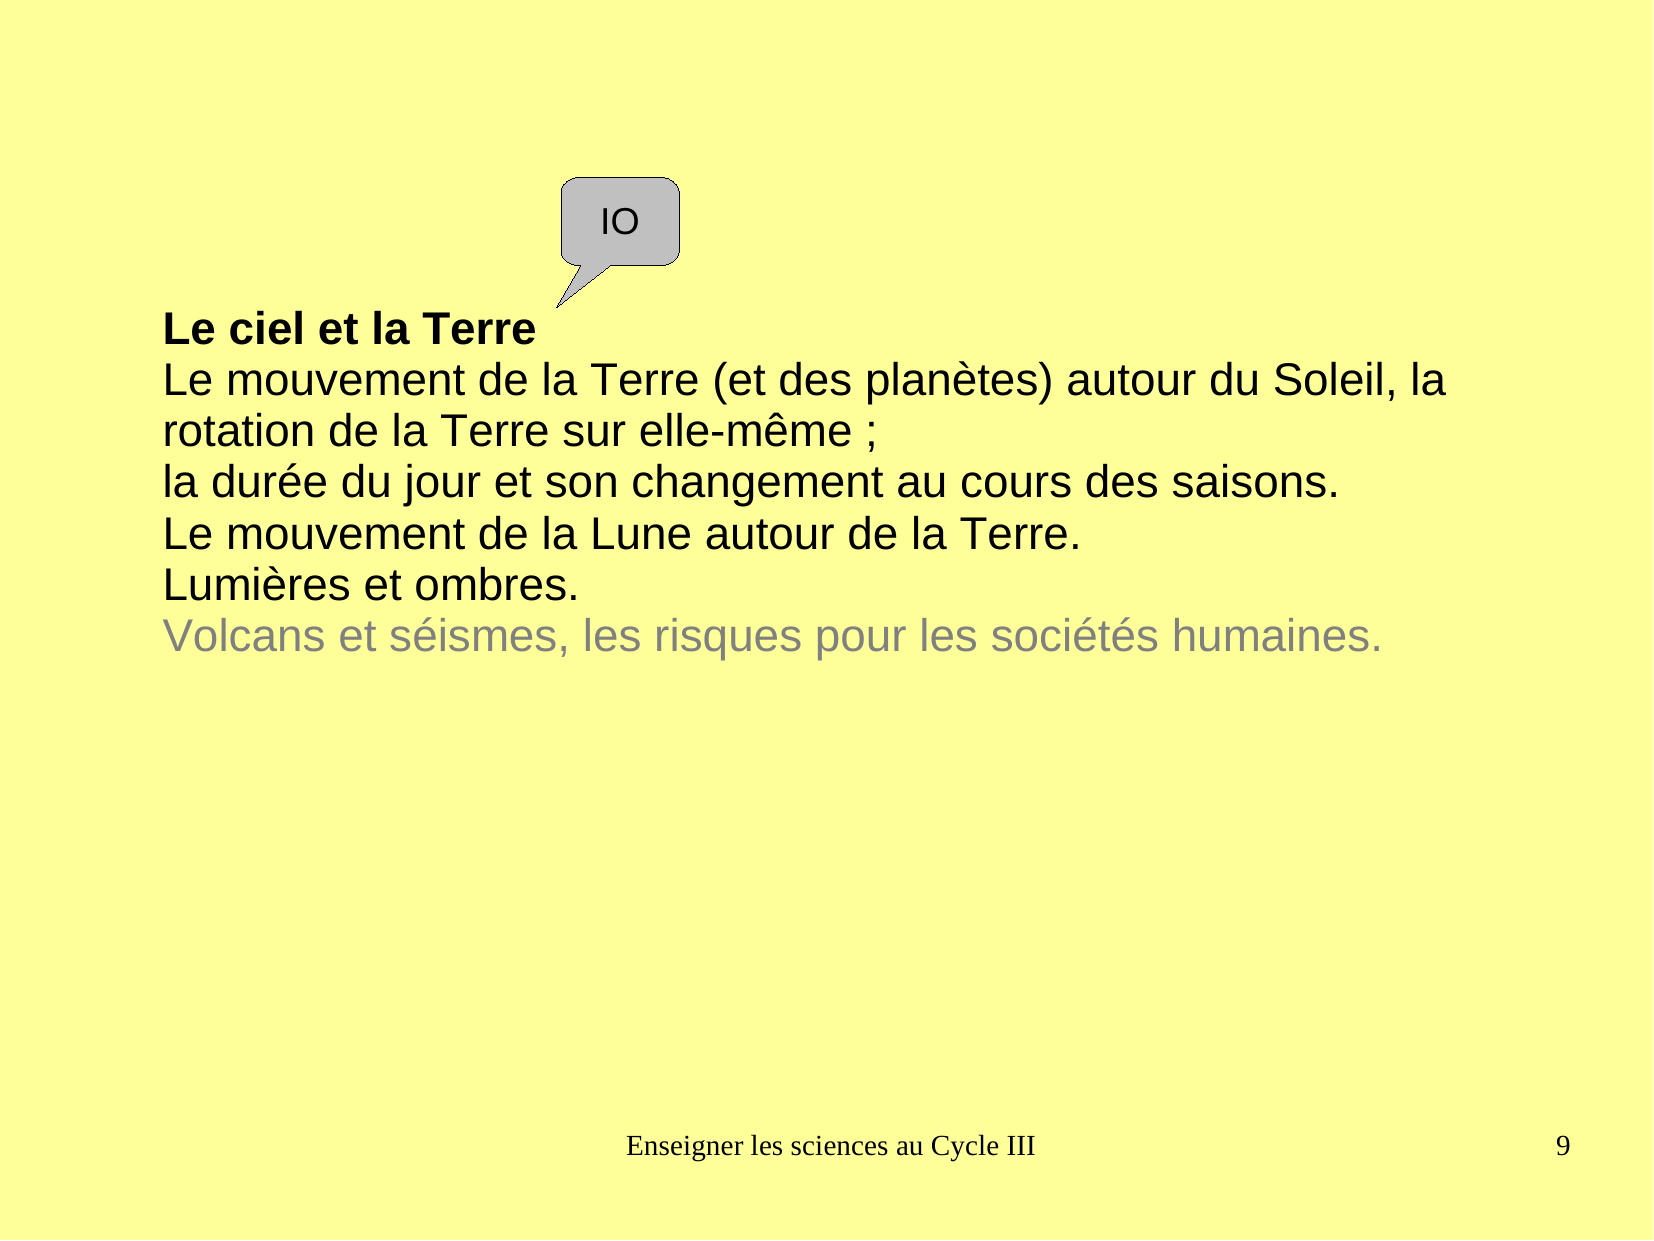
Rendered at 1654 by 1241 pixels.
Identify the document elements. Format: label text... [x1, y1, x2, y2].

text_box IO [561, 177, 680, 295]
text_box Le ciel et la Terre Le mouvement de la Terre (et des planètes) autour du Soleil, la rotation de la Terre sur elle-même ; la durée du jour et son changement au cours des saisons. Le mouvement de la Lune autour de la Terre. Lumières et ombres. Volcans et séismes, les risques pour les sociétés humaines. [147, 295, 1565, 680]
